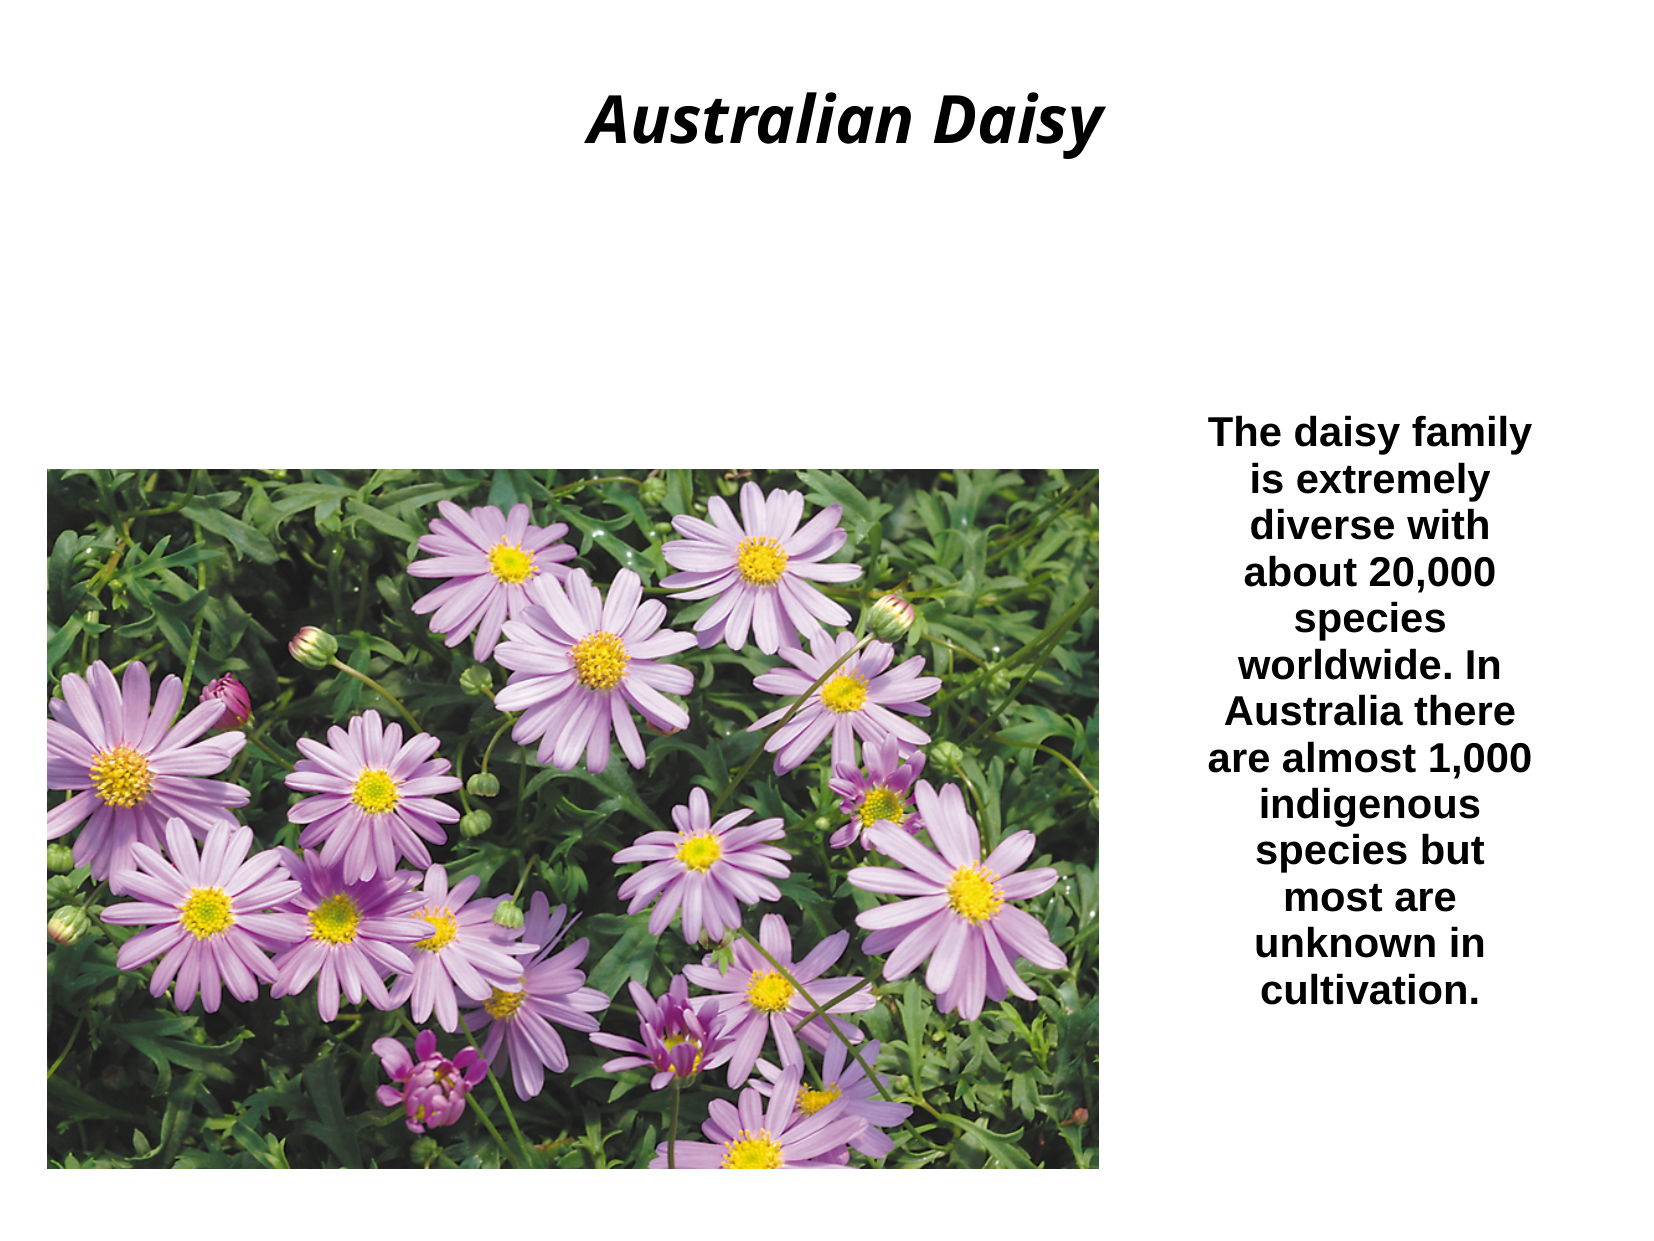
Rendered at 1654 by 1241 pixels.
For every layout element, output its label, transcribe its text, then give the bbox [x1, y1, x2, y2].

text_box Australian Daisy [267, 64, 1425, 269]
text_box The daisy family is extremely diverse with about 20,000 species worldwide. In Australia there are almost 1,000 indigenous species but most are unknown in cultivation. [1192, 401, 1548, 1034]
picture [47, 469, 1099, 1169]
